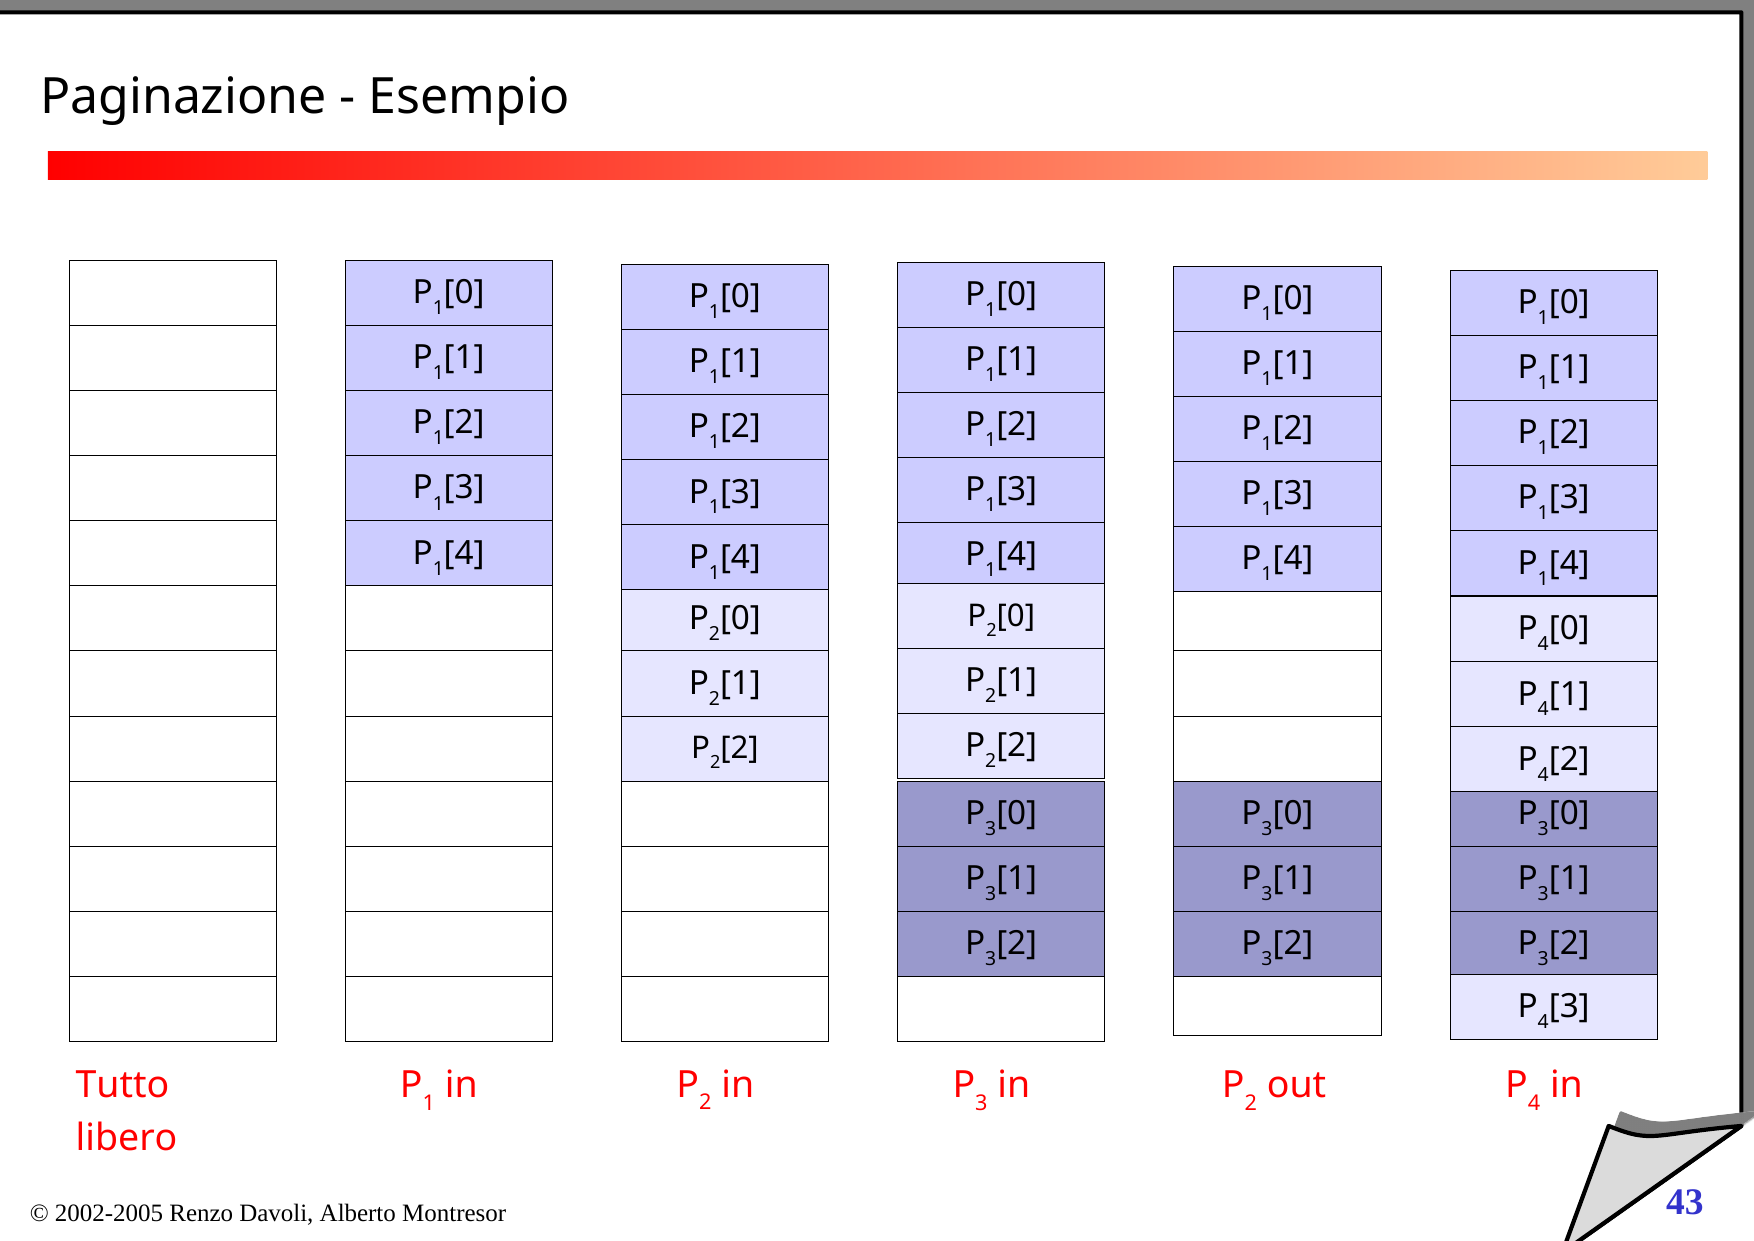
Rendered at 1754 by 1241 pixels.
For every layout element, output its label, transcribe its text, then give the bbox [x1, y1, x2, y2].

text_box P4[0] [1450, 596, 1658, 661]
text_box P2[2] [621, 716, 829, 781]
text_box P1[4] [897, 522, 1105, 583]
text_box P2 out [1221, 1054, 1341, 1122]
text_box P1[4] [621, 524, 829, 590]
text_box P3[1] [1173, 846, 1382, 911]
text_box P1[3] [1173, 461, 1382, 526]
text_box MMU [750, 152, 754, 179]
text_box Tutto libero [75, 1054, 207, 1174]
text_box P2[0] [897, 583, 1105, 648]
text_box P2[2] [897, 713, 1105, 779]
text_box P2 in [676, 1054, 764, 1122]
text_box P4[2] [1450, 726, 1658, 792]
text_box P1[0] [1173, 266, 1382, 331]
text_box P2[1] [897, 648, 1105, 713]
text_box P1[1] [345, 325, 553, 390]
text_box P1[1] [897, 327, 1105, 392]
text_box P1[1] [1173, 331, 1382, 396]
text_box P1[2] [345, 390, 553, 455]
text_box P1[2] [1173, 396, 1382, 461]
text_box P1[0] [1450, 270, 1658, 335]
text_box P3[2] [897, 911, 1105, 976]
title Paginazione - Esempio [40, 49, 1714, 144]
text_box P1[3] [345, 455, 553, 520]
text_box P1[0] [897, 262, 1105, 327]
text_box P3[1] [897, 846, 1105, 911]
text_box P3[1] [1450, 846, 1658, 911]
text_box P1[2] [621, 394, 829, 459]
text_box P4 in [1505, 1054, 1593, 1122]
text_box P3[2] [1450, 911, 1658, 974]
text_box P2[0] [621, 590, 829, 650]
text_box P1[3] [621, 459, 829, 524]
text_box P3[0] [897, 781, 1105, 846]
text_box P2[1] [621, 650, 829, 716]
text_box P1[4] [345, 520, 553, 586]
text_box P3 in [952, 1054, 1040, 1122]
text_box P1[3] [1450, 465, 1658, 531]
text_box P1[2] [897, 392, 1105, 457]
text_box P3[2] [1173, 911, 1382, 977]
text_box P3[0] [1450, 792, 1658, 846]
text_box P1[1] [621, 329, 829, 394]
text_box P1[0] [345, 260, 553, 325]
text_box P1[4] [1450, 531, 1658, 596]
text_box P1[3] [897, 457, 1105, 522]
text_box P4[3] [1450, 974, 1658, 1040]
text_box P1[1] [1450, 335, 1658, 400]
text_box P1 in [400, 1054, 483, 1122]
text_box P3[0] [1173, 781, 1382, 846]
text_box P1[0] [621, 264, 829, 329]
text_box P4[1] [1450, 661, 1658, 726]
text_box P1[4] [1173, 526, 1382, 592]
text_box P1[2] [1450, 400, 1658, 465]
